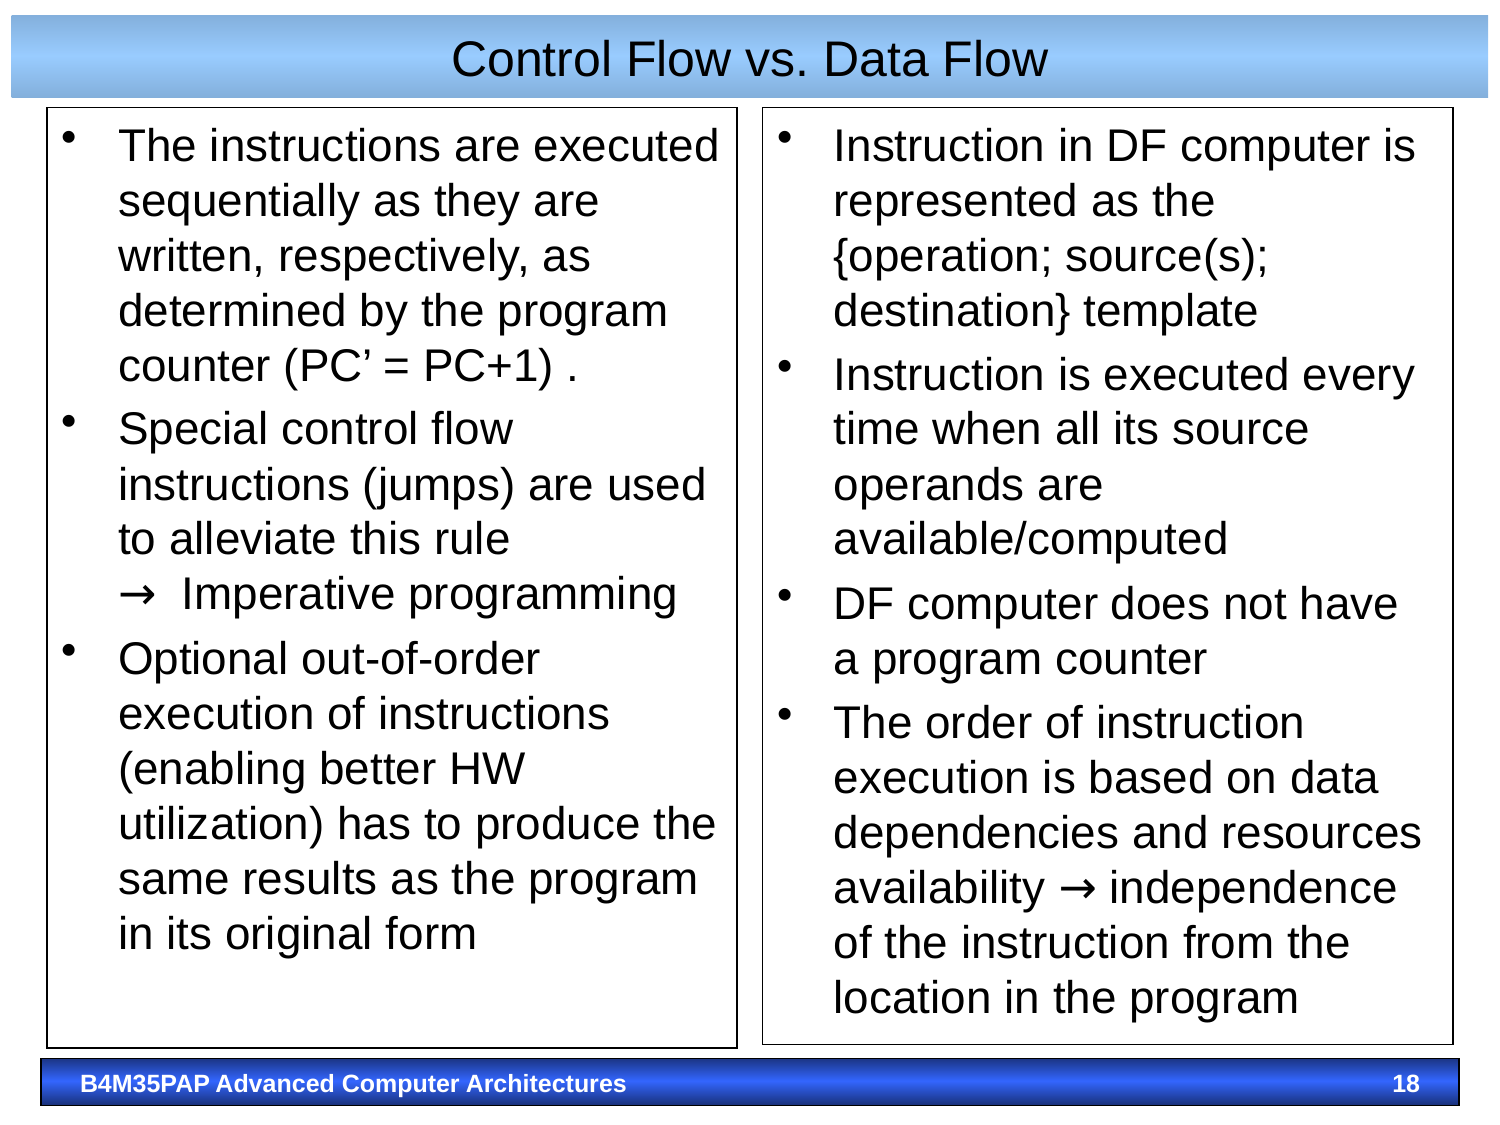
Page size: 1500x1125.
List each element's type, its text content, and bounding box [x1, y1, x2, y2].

title Control Flow vs. Data Flow [11, 15, 1489, 98]
text_box Instruction in DF computer is represented as the {operation; source(s); destination} template Instruction is executed every time when all its source operands are available/computed DF computer does not have a program counter The order of instruction execution is based on data dependencies and resources availability → independence of the instruction from the location in the program [762, 107, 1453, 1045]
text_box The instructions are executed sequentially as they are written, respectively, as determined by the program counter (PC’ = PC+1) . Special control flow instructions (jumps) are used to alleviate this rule → Imperative programming Optional out-of-order execution of instructions (enabling better HW utilization) has to produce the same results as the program in its original form [46, 107, 738, 1049]
